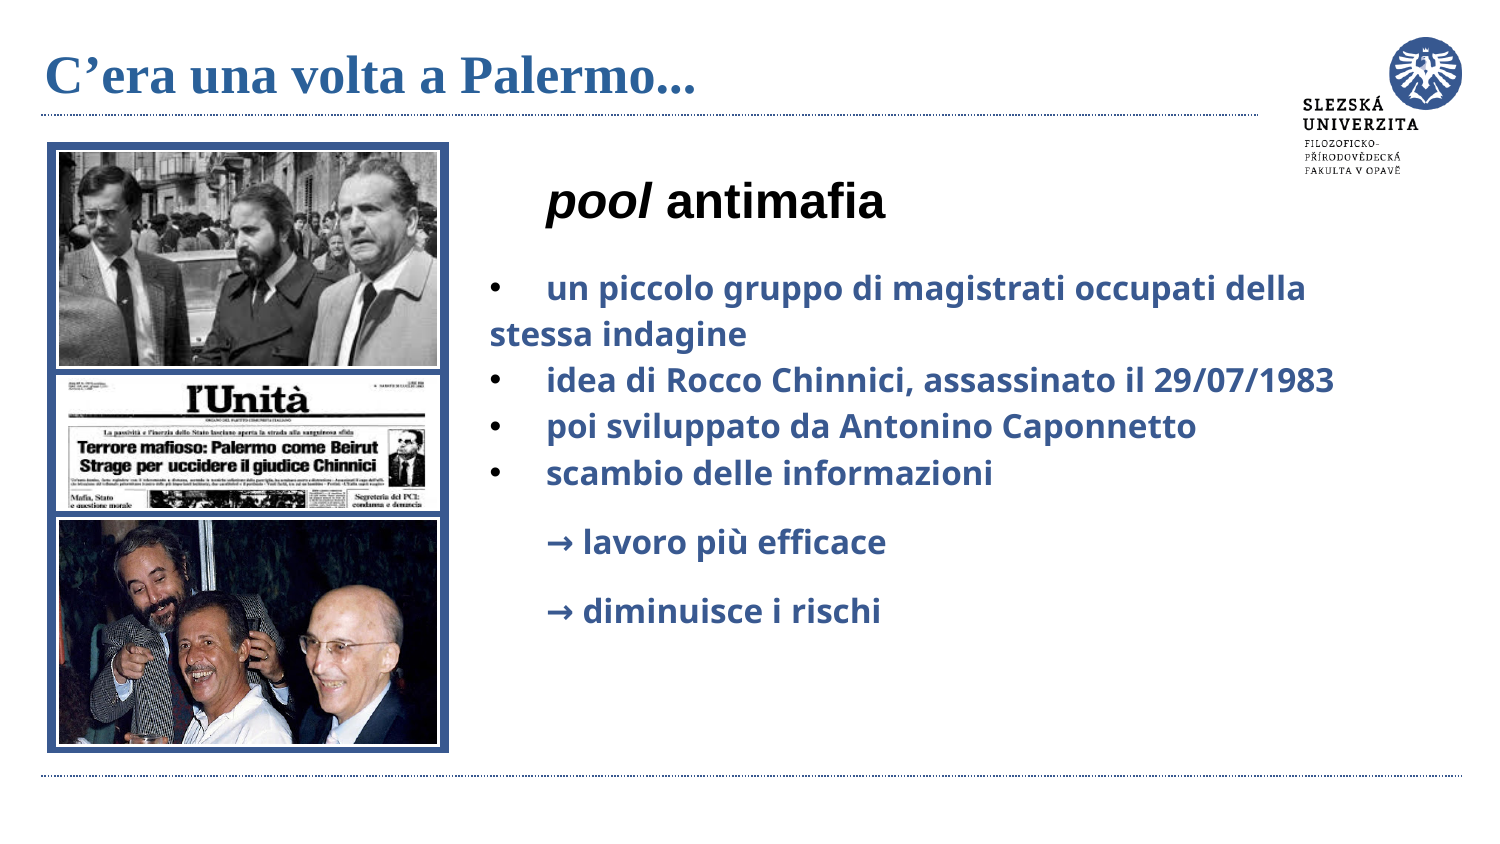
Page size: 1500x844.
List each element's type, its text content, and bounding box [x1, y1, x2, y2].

text_box [47, 142, 449, 753]
list un piccolo gruppo di magistrati occupati della stessa indagine idea di Rocco Chinnici, assassinato il 29/07/1983 poi sviluppato da Antonino Caponnetto scambio delle informazioni → lavoro più efficace → diminuisce i rischi [474, 259, 1500, 662]
text_box pool antimafia [531, 165, 1406, 249]
picture [59, 152, 438, 367]
title Cʼera una volta a Palermo... [29, 32, 1123, 116]
picture [59, 377, 438, 508]
picture [59, 519, 438, 745]
